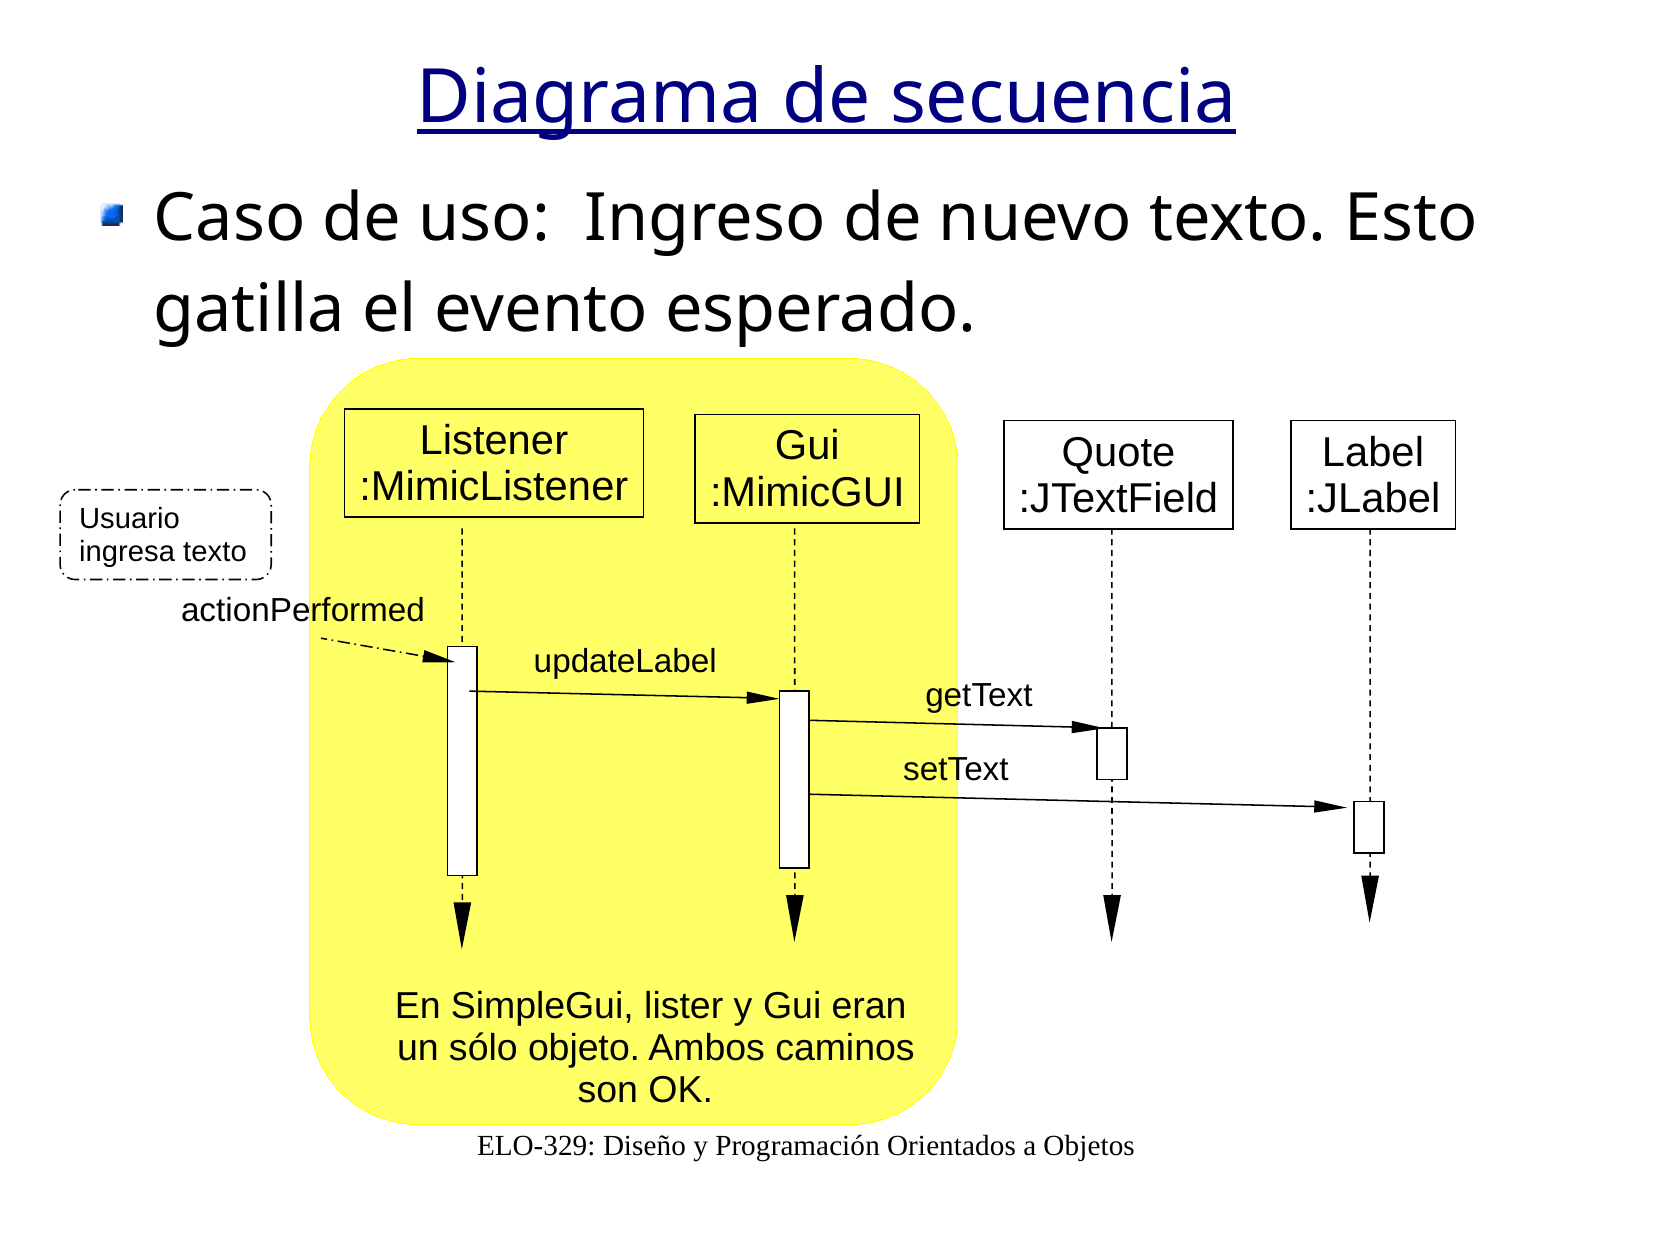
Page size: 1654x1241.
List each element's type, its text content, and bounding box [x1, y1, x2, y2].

text_box [1354, 801, 1384, 854]
text_box actionPerformed [166, 583, 441, 636]
list Caso de uso: Ingreso de nuevo texto. Esto gatilla el evento esperado. [82, 169, 1571, 380]
text_box updateLabel [519, 634, 732, 688]
text_box Listener :MimicListener [344, 408, 644, 518]
text_box setText [888, 742, 1024, 795]
text_box Quote :JTextField [1003, 420, 1234, 530]
text_box Gui :MimicGUI [695, 414, 920, 524]
title Diagrama de secuencia [82, 43, 1571, 145]
text_box [1097, 727, 1127, 780]
text_box En SimpleGui, lister y Gui eran un sólo objeto. Ambos caminos son OK. [371, 977, 933, 1132]
text_box getText [910, 668, 1048, 722]
text_box Usuario ingresa texto [60, 489, 272, 580]
text_box [309, 380, 958, 1114]
text_box Label :JLabel [1290, 420, 1456, 530]
